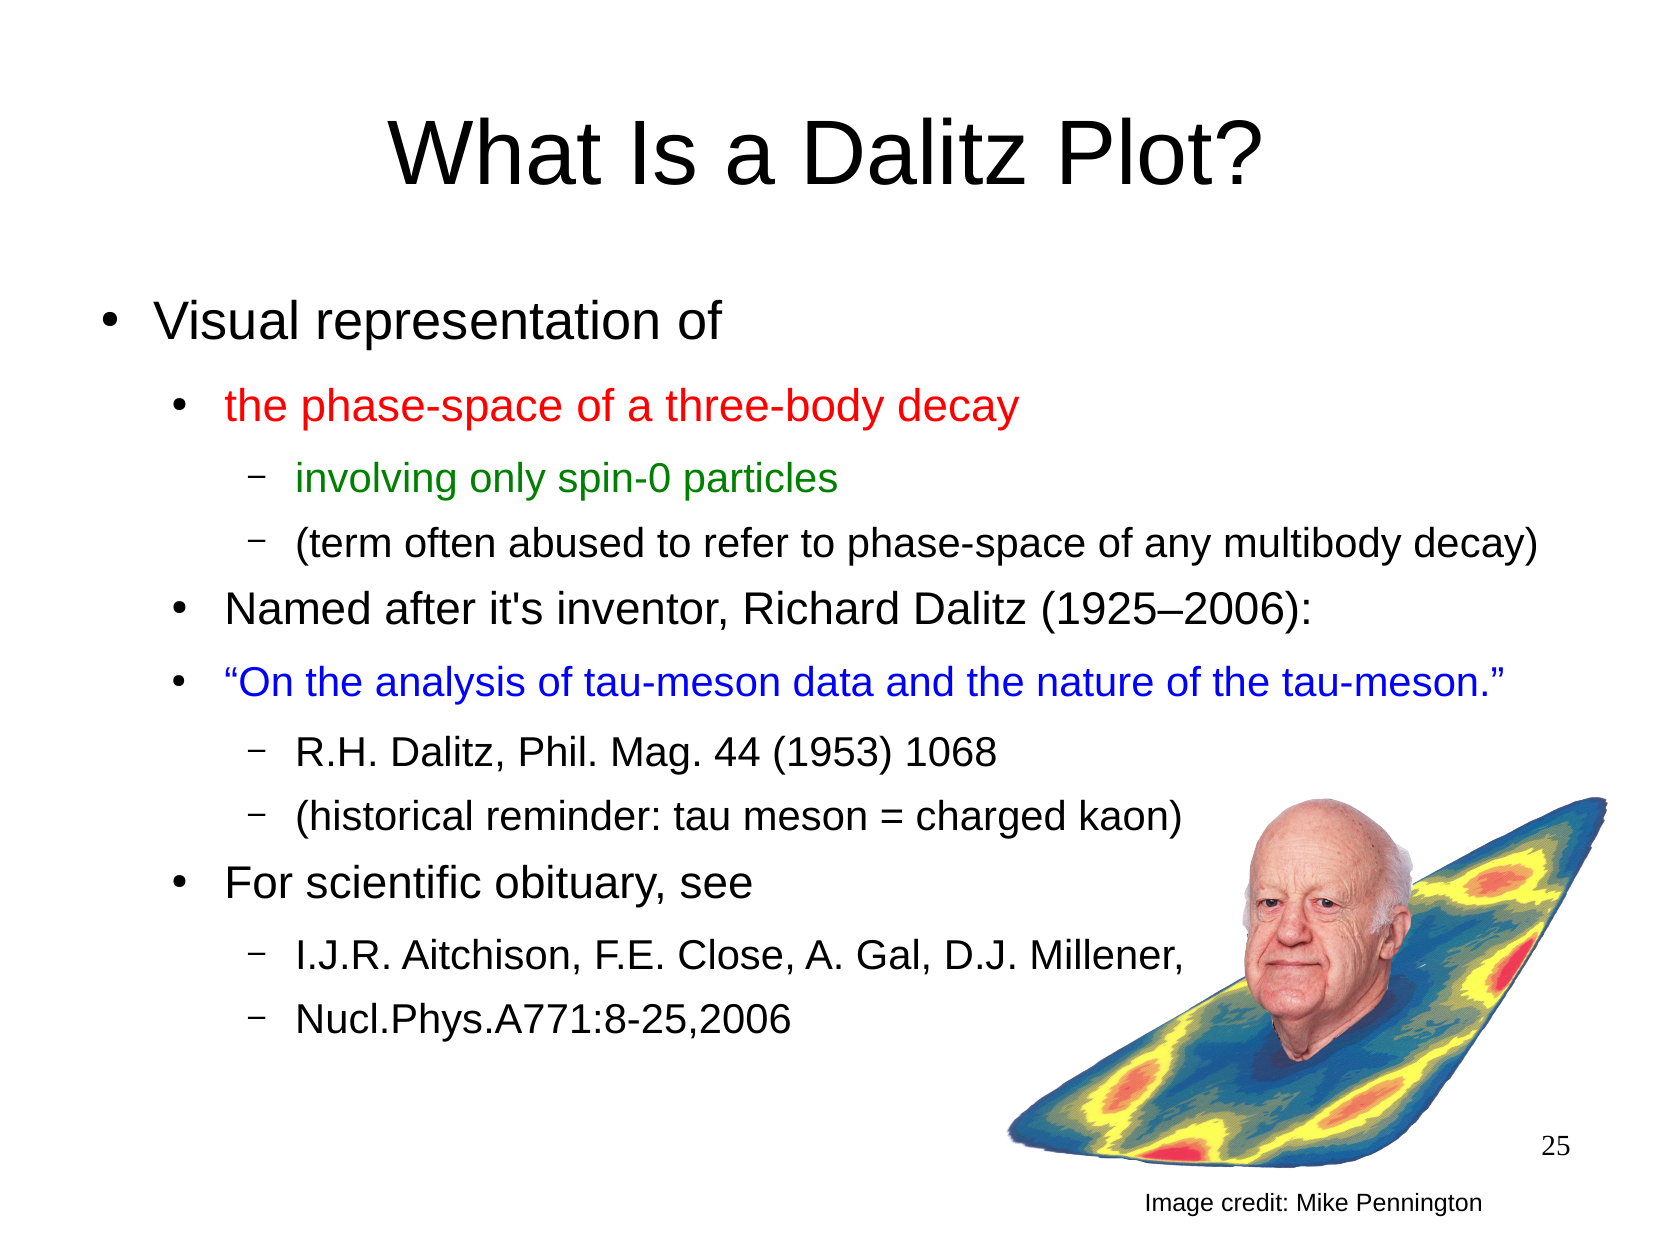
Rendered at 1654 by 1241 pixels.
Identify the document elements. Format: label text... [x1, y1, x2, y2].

picture [1001, 783, 1616, 1175]
text_box Image credit: Mike Pennington [1003, 1181, 1625, 1224]
list Visual representation of the phase-space of a three-body decay involving only spin-0 particles (term often abused to refer to phase-space of any multibody decay) Named after it's inventor, Richard Dalitz (1925–2006): “On the analysis of tau-meson data and the nature of the tau-meson.” R.H. Dalitz, Phil. Mag. 44 (1953) 1068 (historical reminder: tau meson = charged kaon) For scientific obituary, see I.J.R. Aitchison, F.E. Close, A. Gal, D.J. Millener, Nucl.Phys.A771:8-25,2006 [82, 290, 1571, 1109]
title What Is a Dalitz Plot? [82, 49, 1571, 257]
